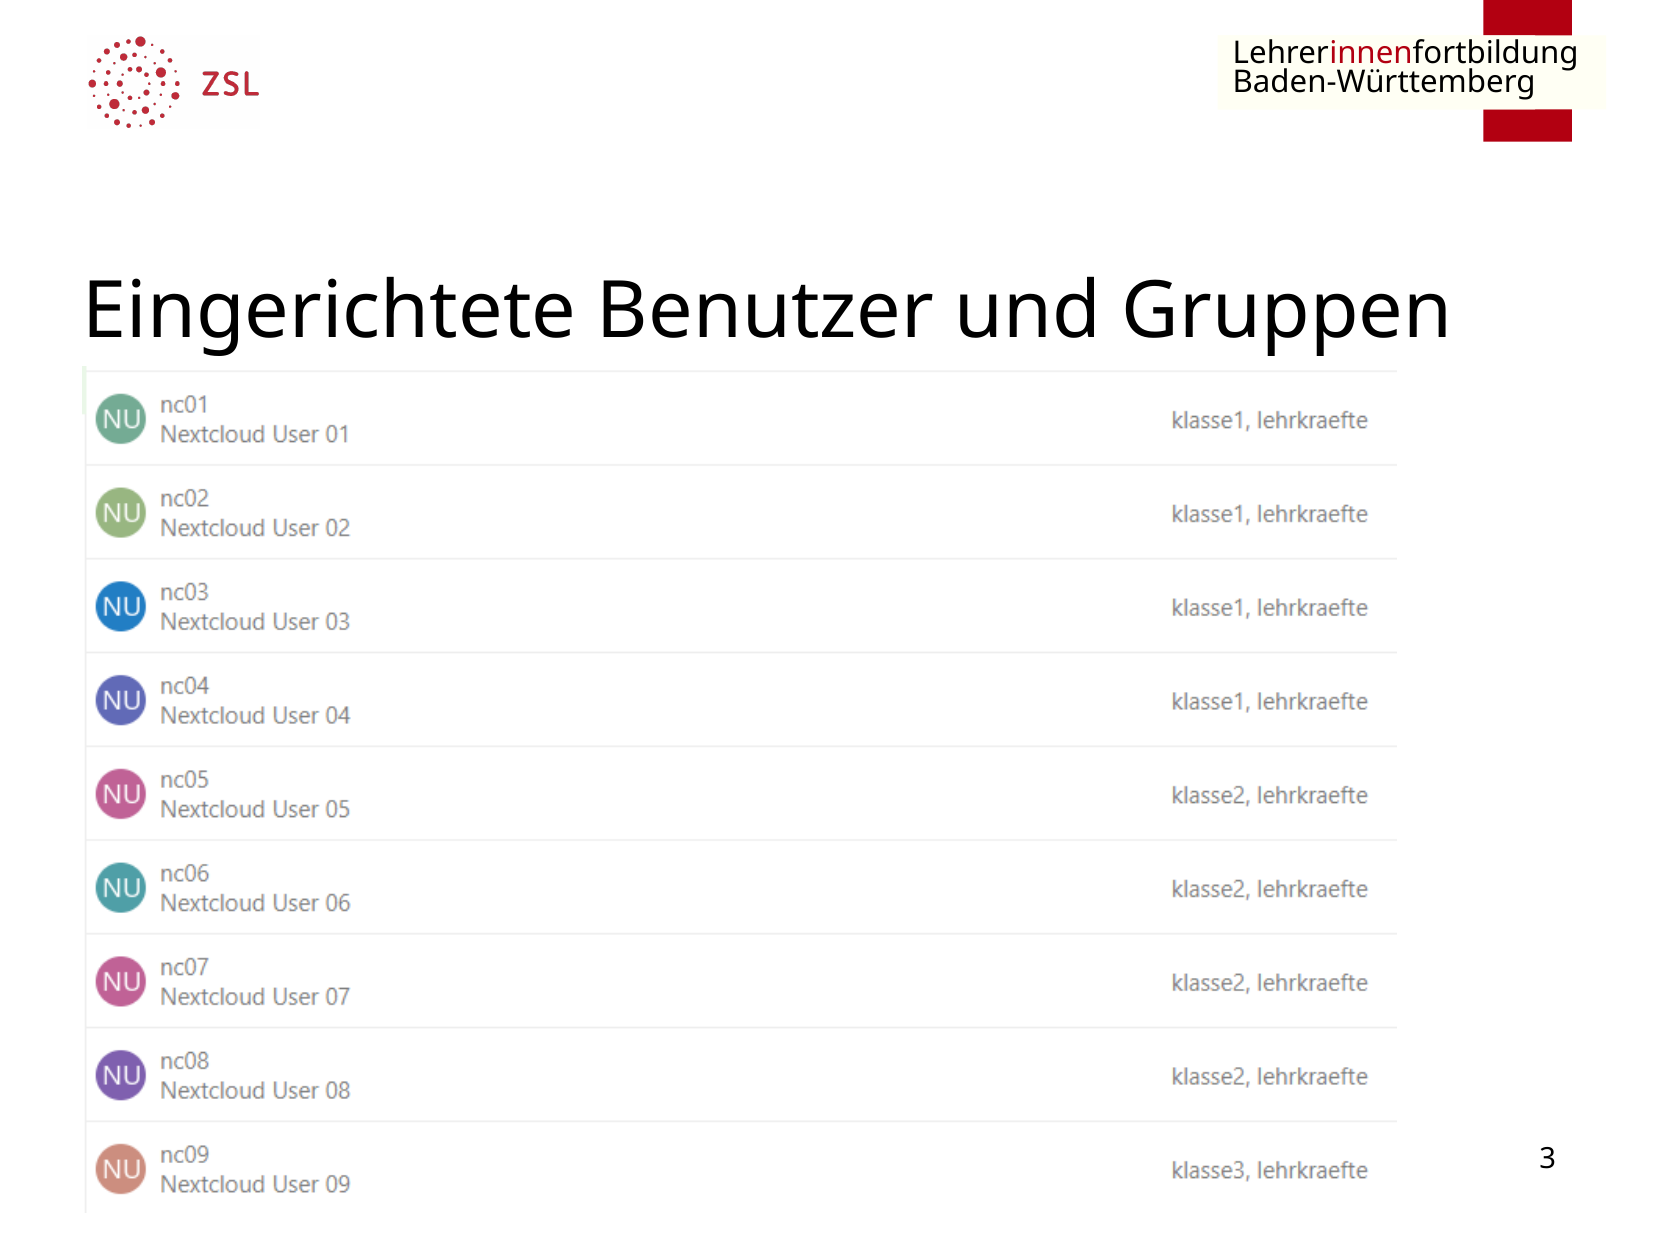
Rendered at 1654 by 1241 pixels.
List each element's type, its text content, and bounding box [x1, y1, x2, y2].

title Eingerichtete Benutzer und Gruppen [82, 255, 1571, 359]
picture [82, 366, 1397, 1213]
picture [87, 35, 260, 129]
